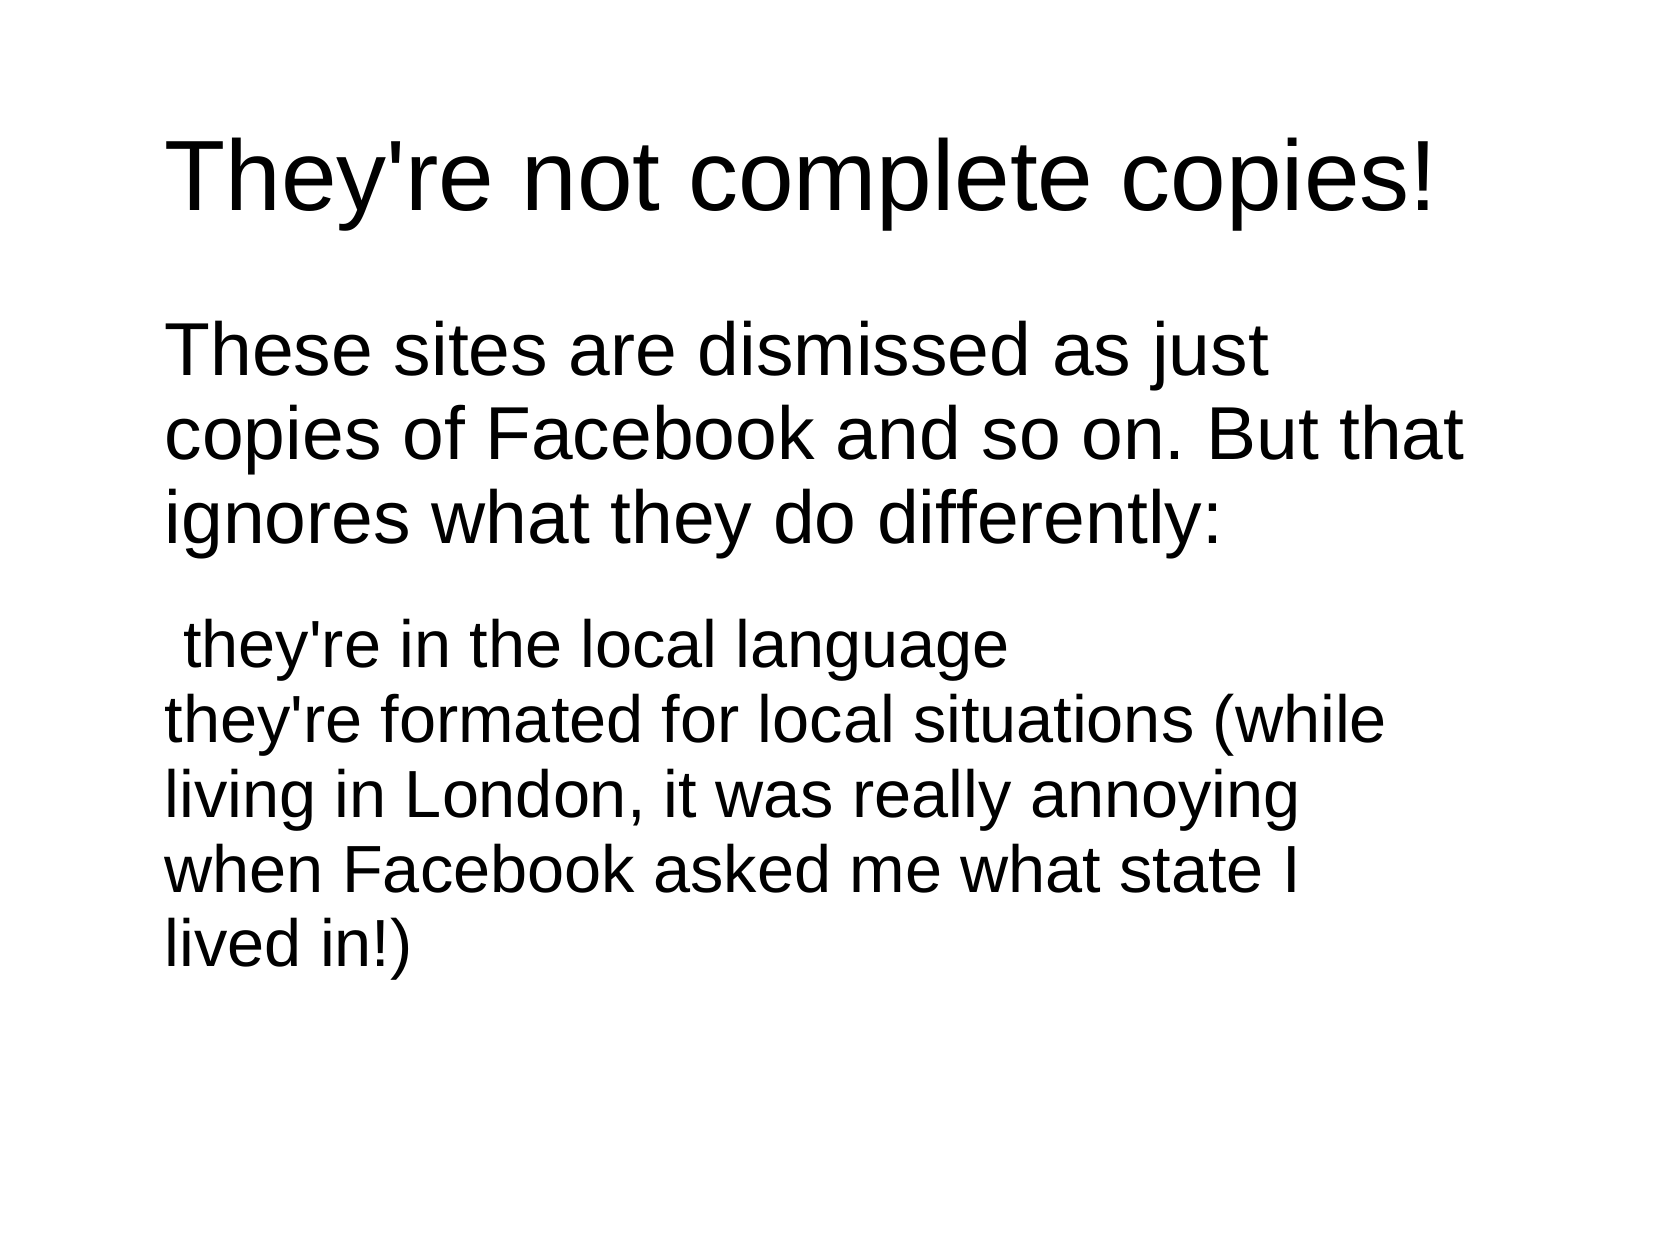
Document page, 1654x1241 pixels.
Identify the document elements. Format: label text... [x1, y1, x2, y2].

text_box they're in the local language they're formated for local situations (while living in London, it was really annoying when Facebook asked me what state I lived in!) [150, 600, 1463, 999]
text_box They're not complete copies! [150, 112, 1576, 243]
text_box These sites are dismissed as just copies of Facebook and so on. But that ignores what they do differently: [150, 300, 1501, 574]
